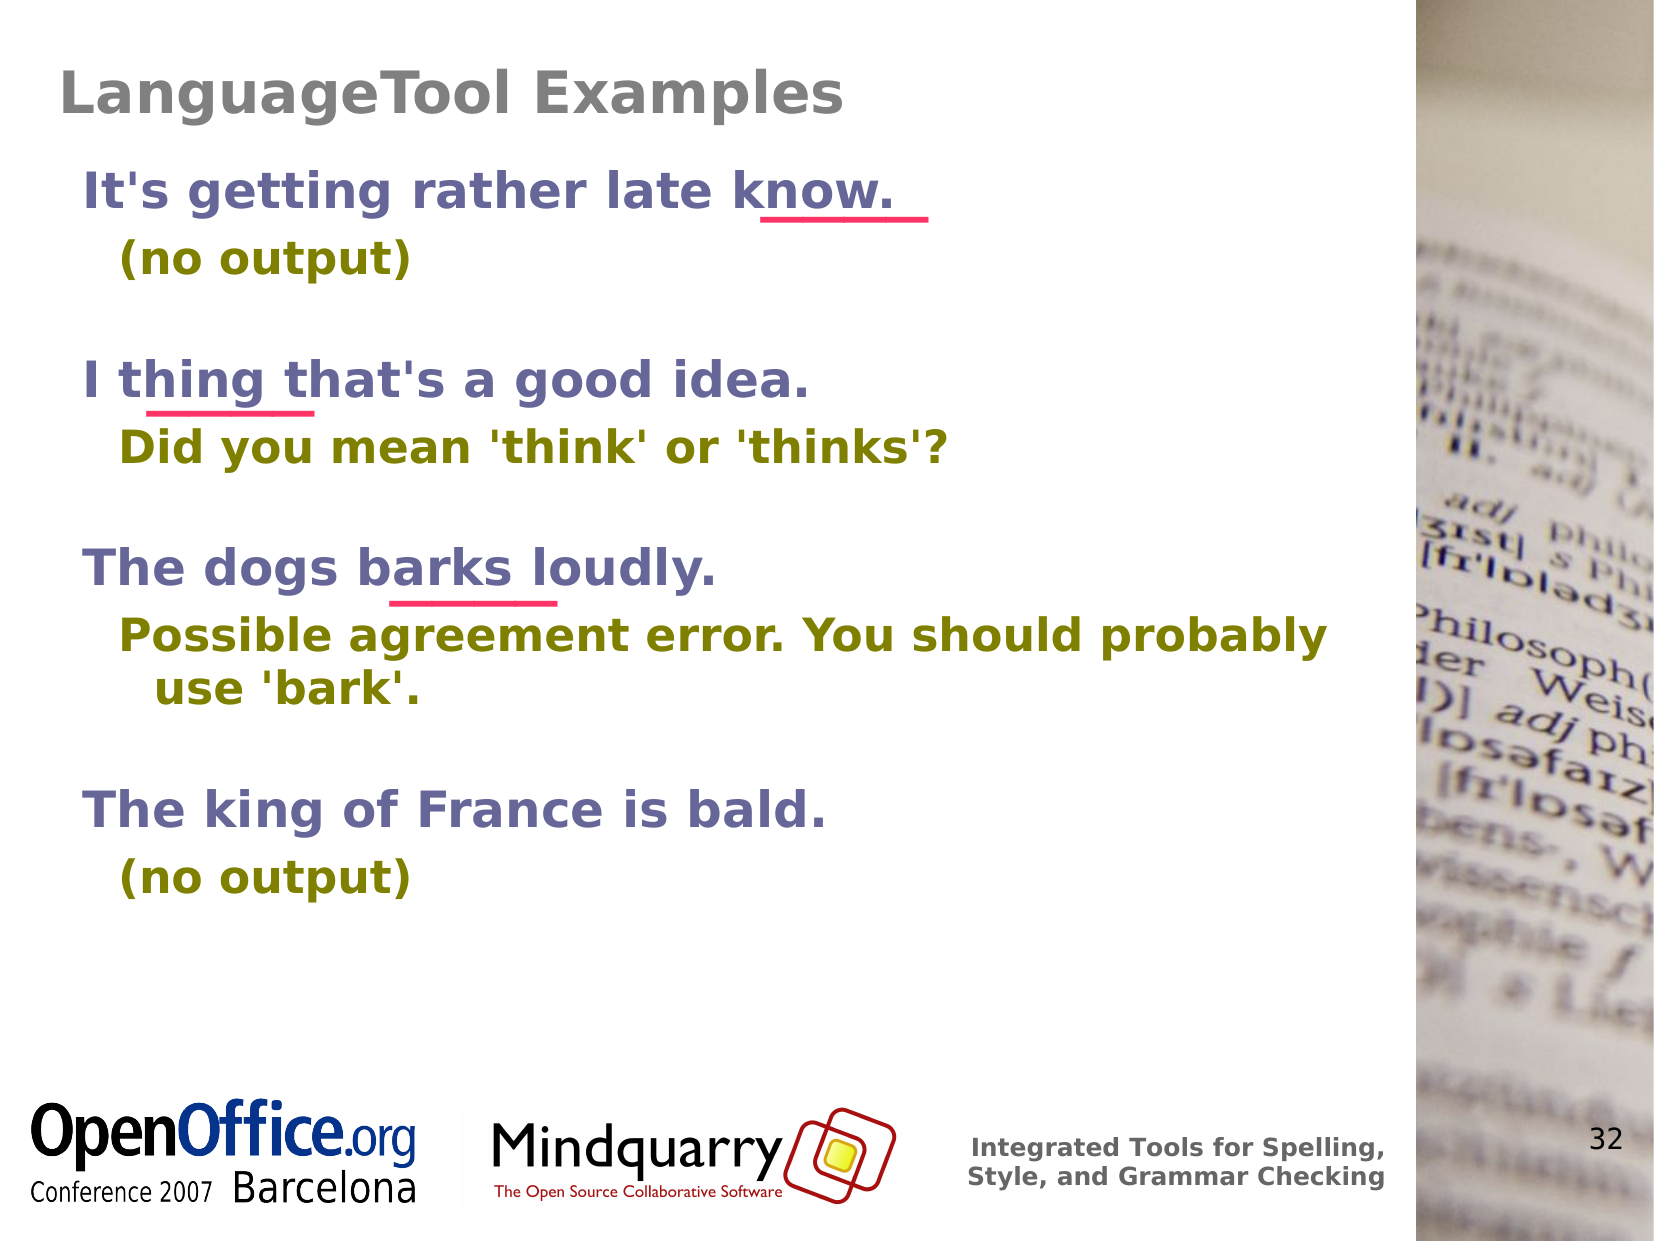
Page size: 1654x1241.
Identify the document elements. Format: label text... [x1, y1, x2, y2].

text_box ____ [376, 502, 573, 615]
picture [1416, 0, 1654, 1241]
text_box ____ [746, 118, 944, 231]
text_box ____ [132, 313, 330, 426]
list LanguageTool Examples It's getting rather late know. (no output) I thing that's a good idea. Did you mean 'think' or 'thinks'? The dogs barks loudly. Possible agreement error. You should probably use 'bark'. The king of France is bald. (no output) [59, 59, 1388, 945]
picture [460, 1107, 901, 1208]
picture [31, 1098, 415, 1203]
